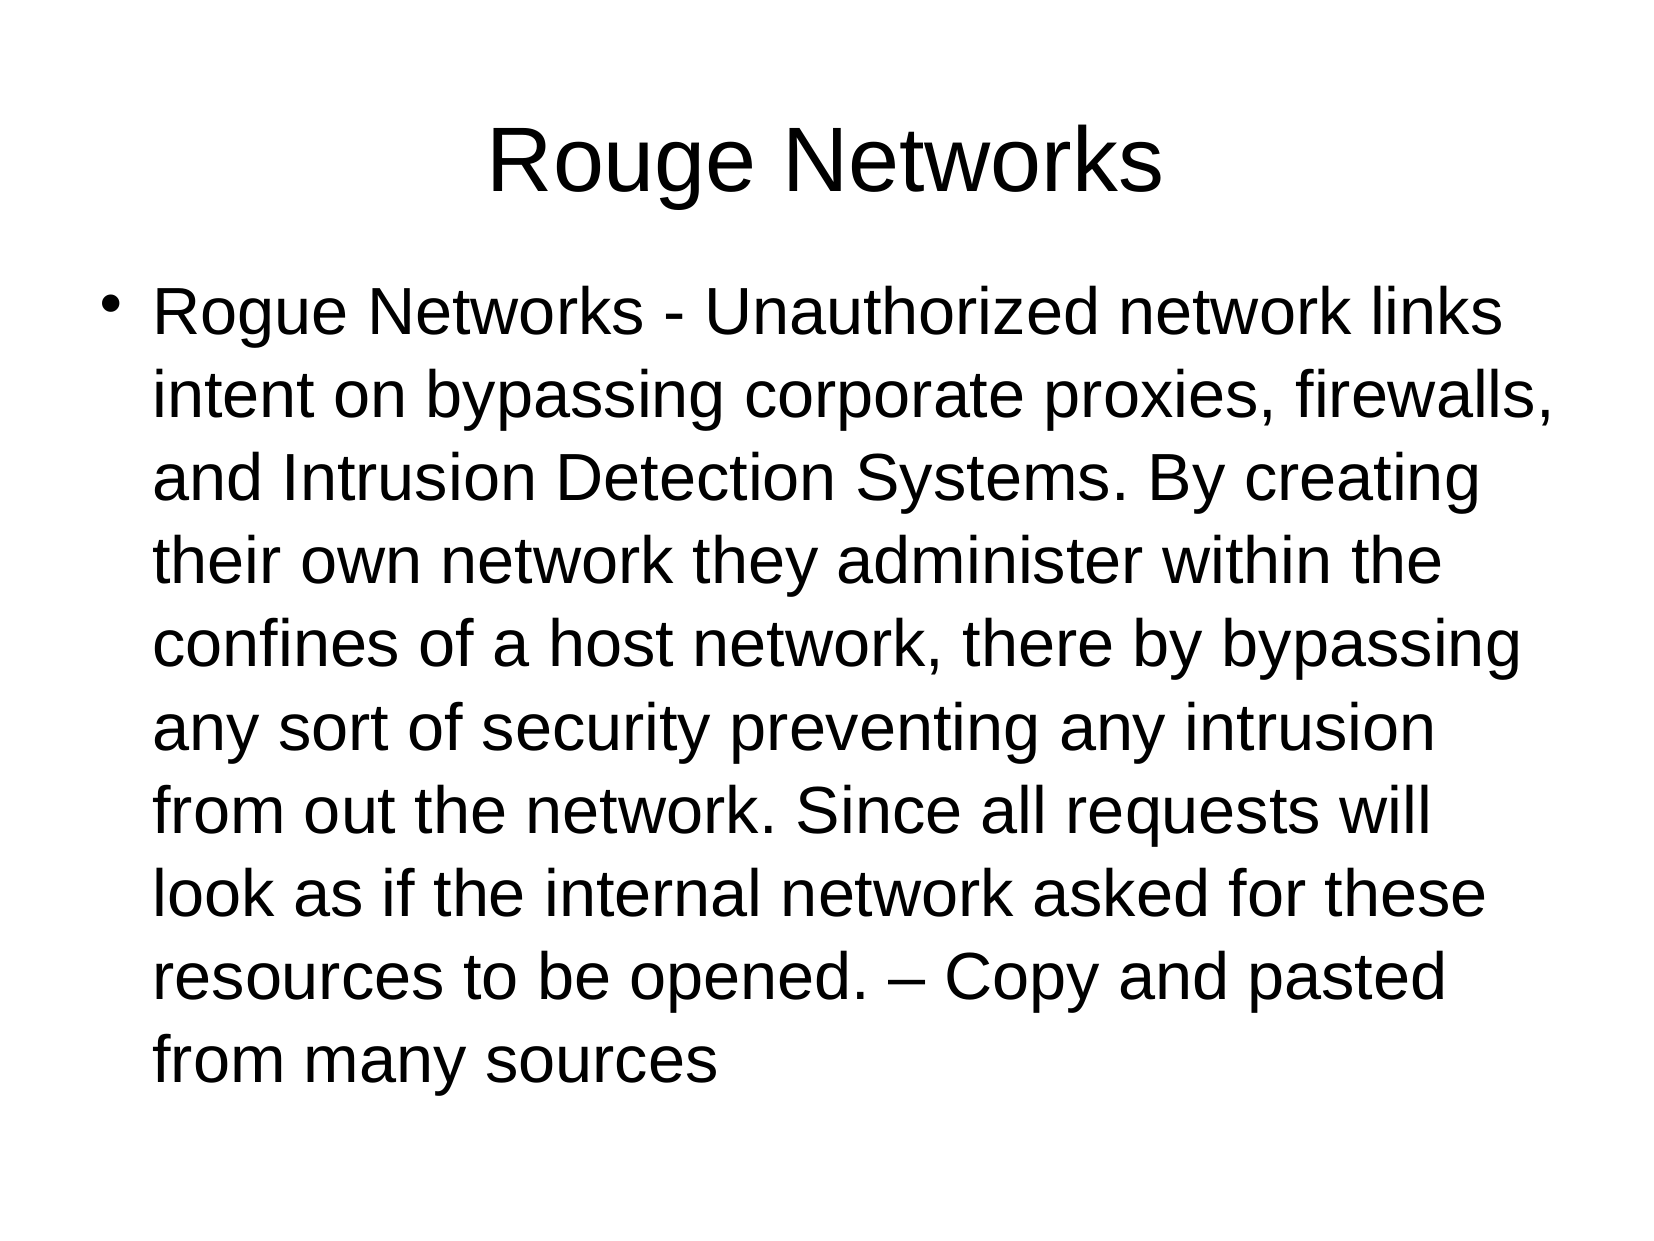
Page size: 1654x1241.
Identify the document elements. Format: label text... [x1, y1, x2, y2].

text_box Rouge Networks [82, 49, 1570, 257]
text_box Rogue Networks - Unauthorized network links intent on bypassing corporate proxies, firewalls, and Intrusion Detection Systems. By creating their own network they administer within the confines of a host network, there by bypassing any sort of security preventing any intrusion from out the network. Since all requests will look as if the internal network asked for these resources to be opened. – Copy and pasted from many sources [82, 264, 1570, 1210]
